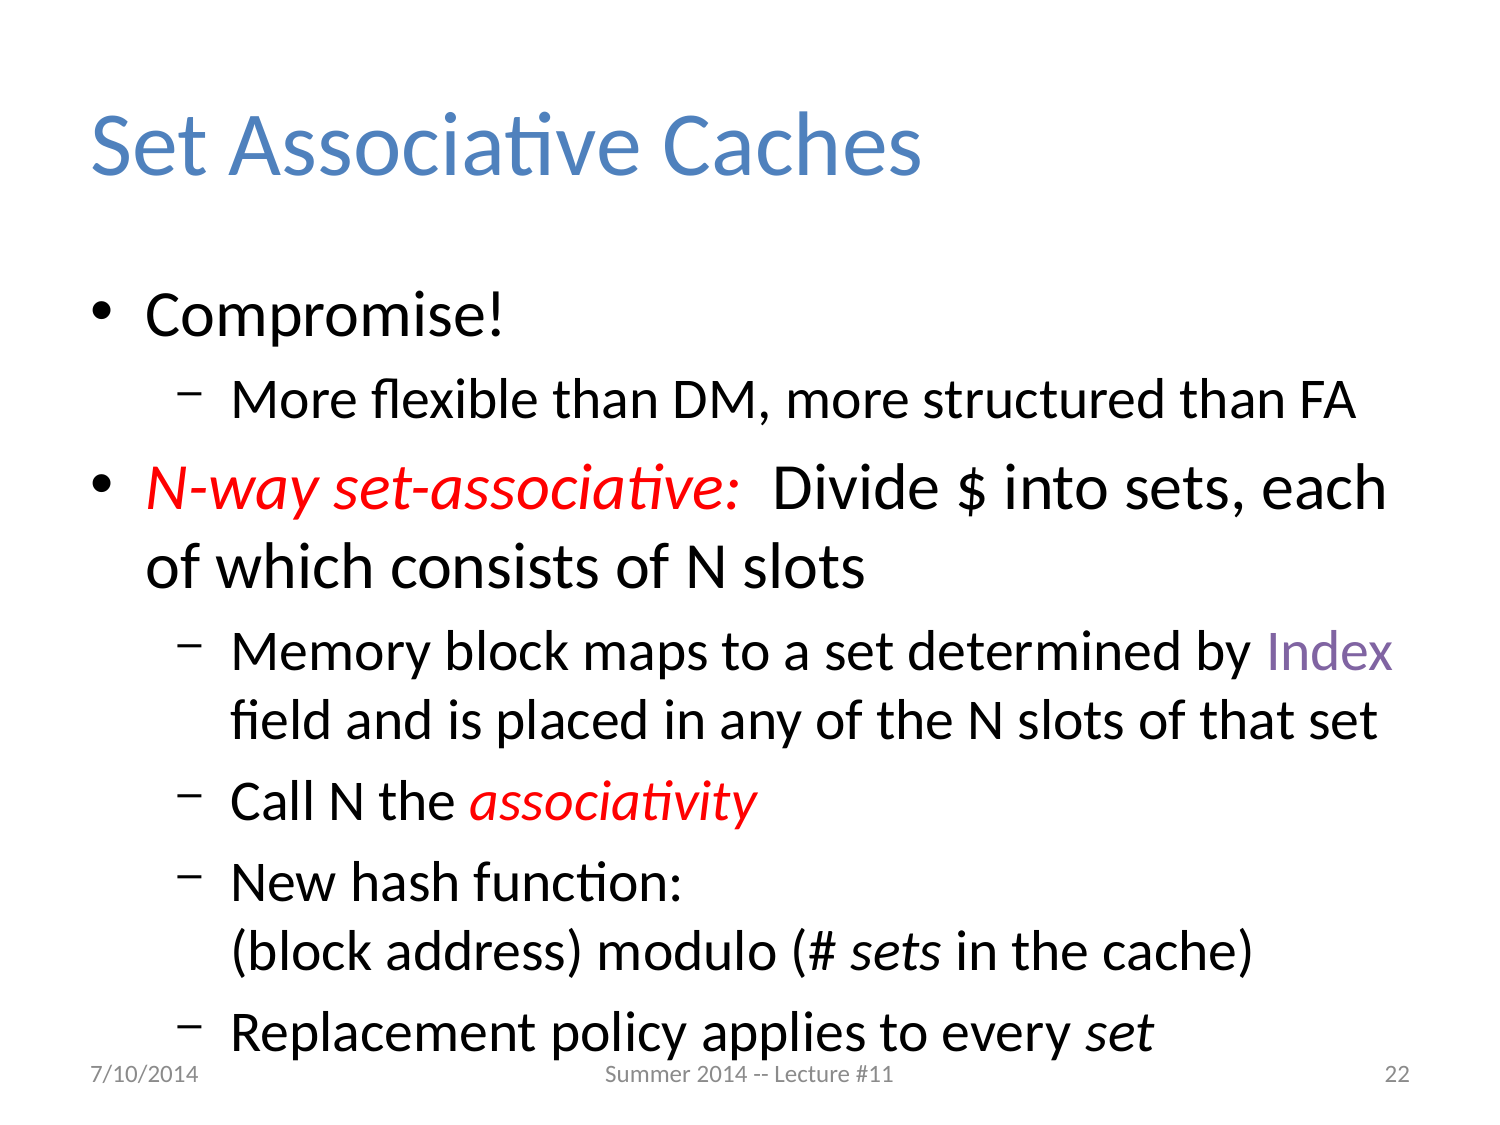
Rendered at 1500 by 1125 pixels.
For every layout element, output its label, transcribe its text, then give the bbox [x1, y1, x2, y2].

list Compromise! More flexible than DM, more structured than FA N-way set-associative: Divide $ into sets, each of which consists of N slots Memory block maps to a set determined by Index field and is placed in any of the N slots of that set Call N the associativity New hash function: (block address) modulo (# sets in the cache) Replacement policy applies to every set [75, 262, 1425, 1073]
slide_number <number> [1074, 1042, 1425, 1103]
title Set Associative Caches [75, 45, 1425, 233]
footer Summer 2014 -- Lecture #11 [512, 1042, 988, 1103]
slide_number 7/10/2014 [75, 1042, 425, 1103]
